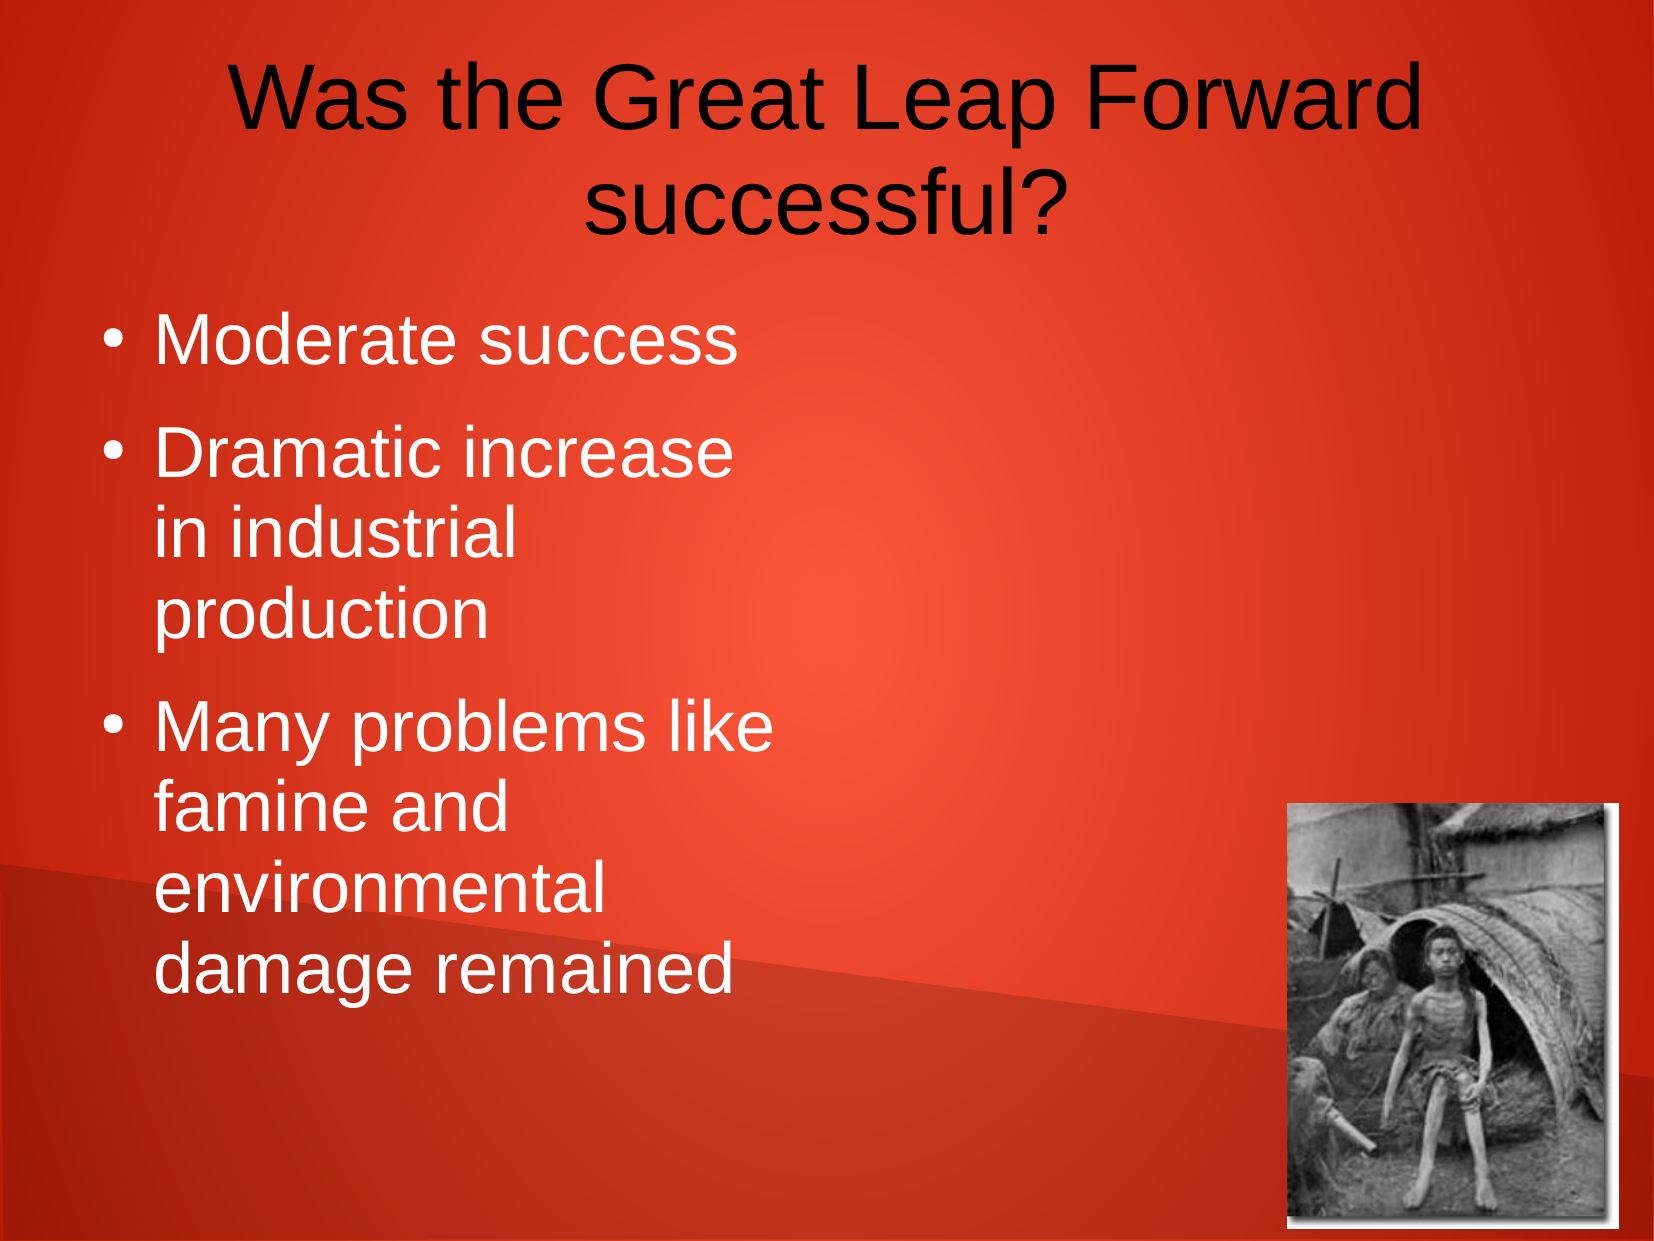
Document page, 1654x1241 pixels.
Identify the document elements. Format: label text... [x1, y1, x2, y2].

title Was the Great Leap Forward successful? [82, 45, 1571, 255]
picture [1287, 803, 1619, 1229]
list Moderate success Dramatic increase in industrial production Many problems like famine and environmental damage remained [82, 299, 809, 1019]
